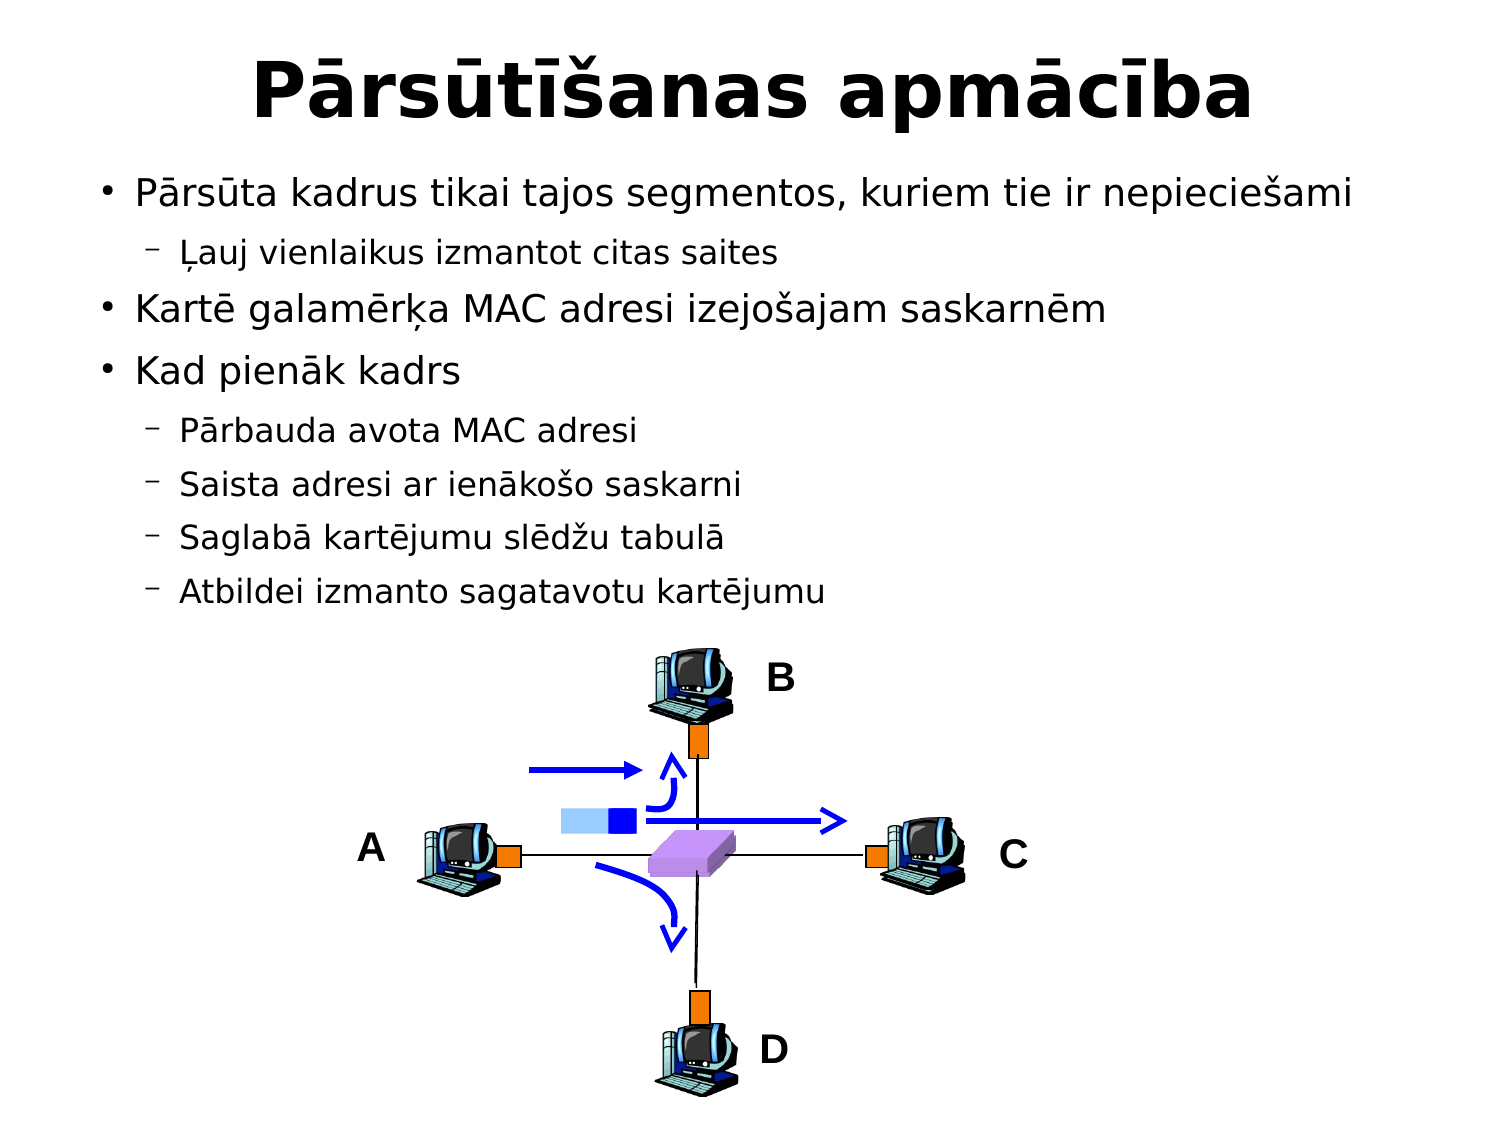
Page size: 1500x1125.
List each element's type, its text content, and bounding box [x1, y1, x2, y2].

text_box C [983, 818, 1045, 885]
text_box [688, 724, 709, 759]
text_box [865, 846, 879, 868]
chart [416, 822, 501, 897]
text_box [495, 846, 522, 868]
text_box D [744, 1014, 805, 1080]
text_box B [751, 642, 811, 708]
title Pārsūtīšanas apmācība [49, 30, 1458, 143]
list Pārsūta kadrus tikai tajos segmentos, kuriem tie ir nepieciešami Ļauj vienlaikus izmantot citas saites Kartē galamērķa MAC adresi izejošajam saskarnēm Kad pienāk kadrs Pārbauda avota MAC adresi Saista adresi ar ienākošo saskarni Saglabā kartējumu slēdžu tabulā Atbildei izmanto sagatavotu kartējumu [74, 160, 1447, 621]
text_box A [341, 812, 402, 878]
picture [647, 647, 734, 726]
picture [654, 1022, 739, 1097]
picture [879, 816, 966, 895]
text_box [690, 991, 710, 1026]
text_box [561, 808, 637, 834]
text_box [648, 859, 709, 877]
